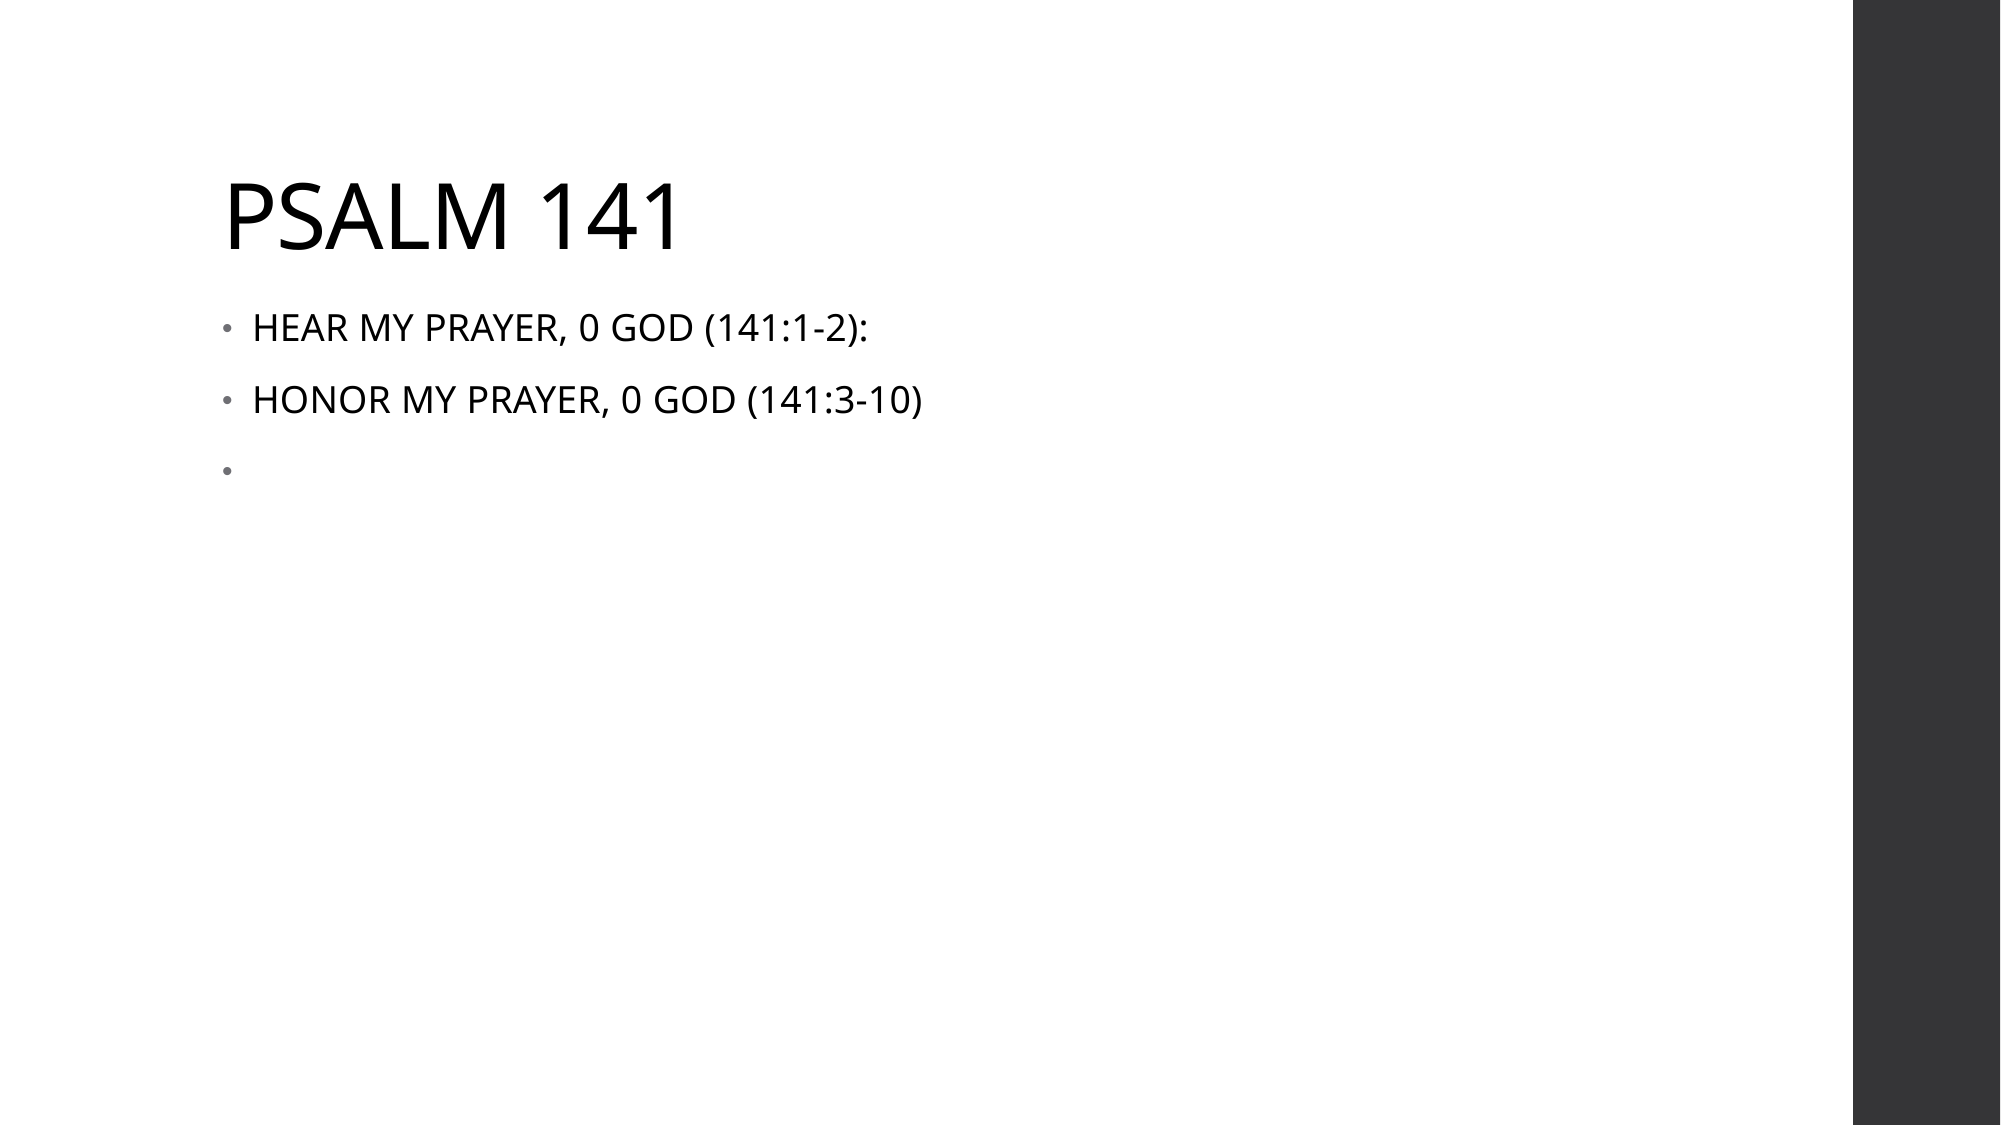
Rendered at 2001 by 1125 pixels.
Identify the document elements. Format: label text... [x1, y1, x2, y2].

title PSALM 141 [206, 60, 1797, 278]
list HEAR MY PRAYER, 0 GOD (141:1-2): HONOR MY PRAYER, 0 GOD (141:3-10) [206, 299, 1617, 1014]
